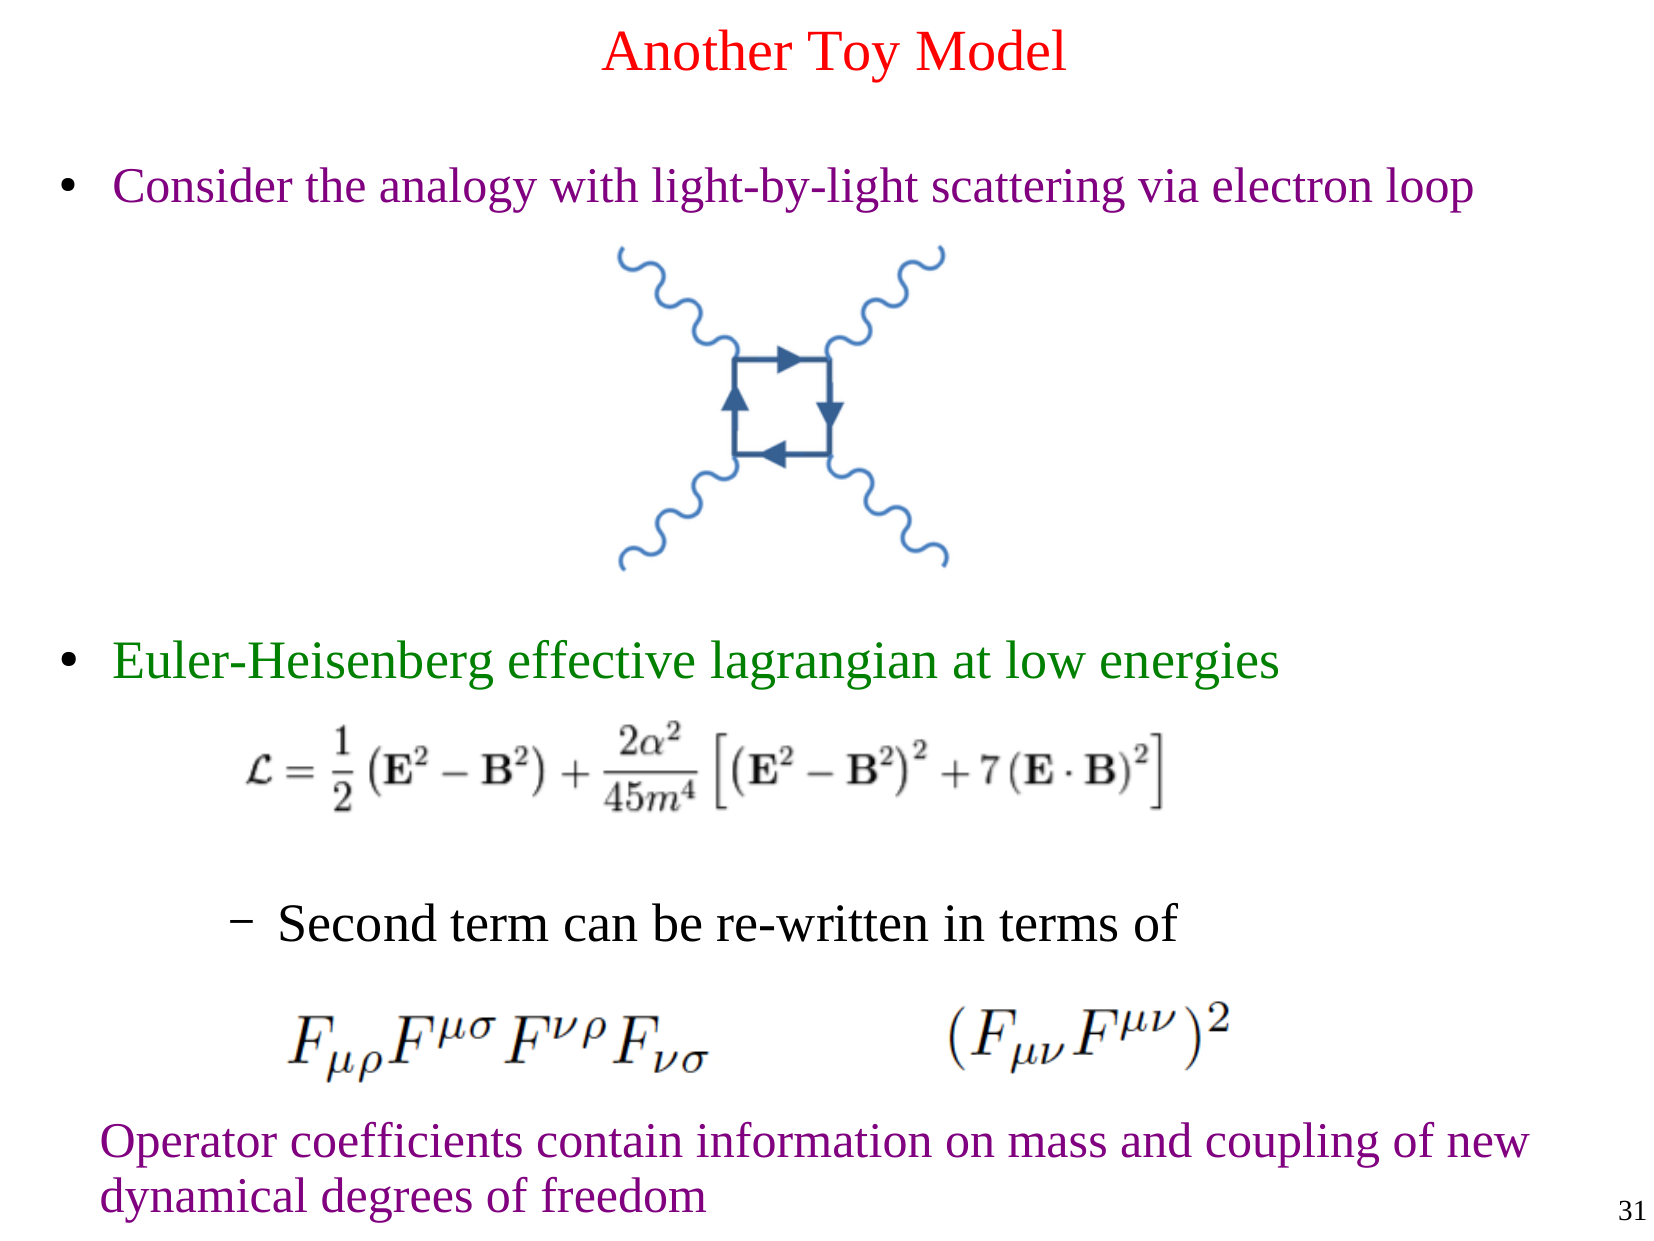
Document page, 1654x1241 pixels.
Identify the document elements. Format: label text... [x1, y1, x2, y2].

list Consider the analogy with light-by-light scattering via electron loop Euler-Heisenberg effective lagrangian at low energies Second term can be re-written in terms of [41, 158, 1635, 1154]
title Another Toy Model [128, 0, 1541, 144]
text_box Operator coefficients contain information on mass and coupling of new dynamical degrees of freedom [99, 1113, 1541, 1224]
picture [941, 994, 1244, 1083]
picture [220, 719, 1184, 831]
picture [611, 235, 956, 582]
picture [281, 1000, 719, 1086]
